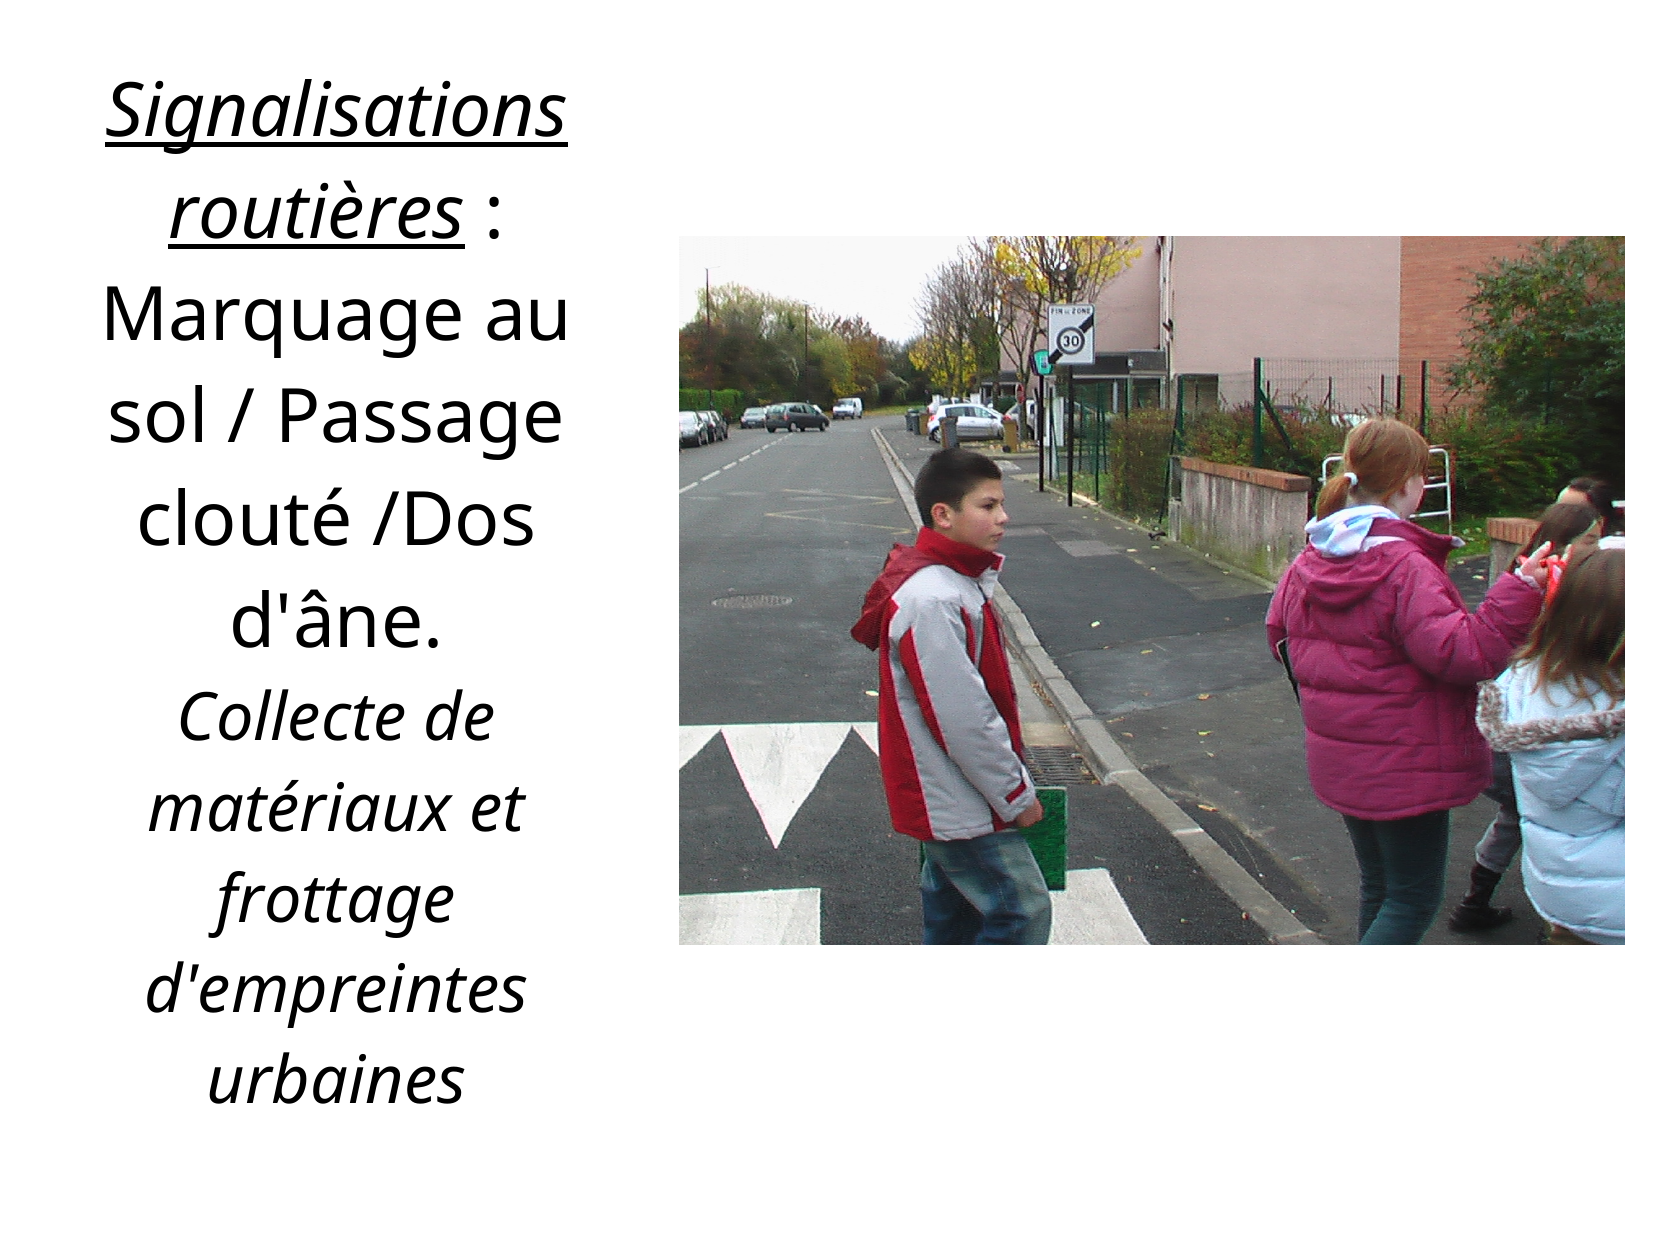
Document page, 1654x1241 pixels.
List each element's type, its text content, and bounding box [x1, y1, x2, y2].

title Signalisations routières : Marquage au sol / Passage clouté /Dos d'âne. Collecte de matériaux et frottage d'empreintes urbaines [82, 43, 591, 1136]
picture [679, 236, 1625, 945]
